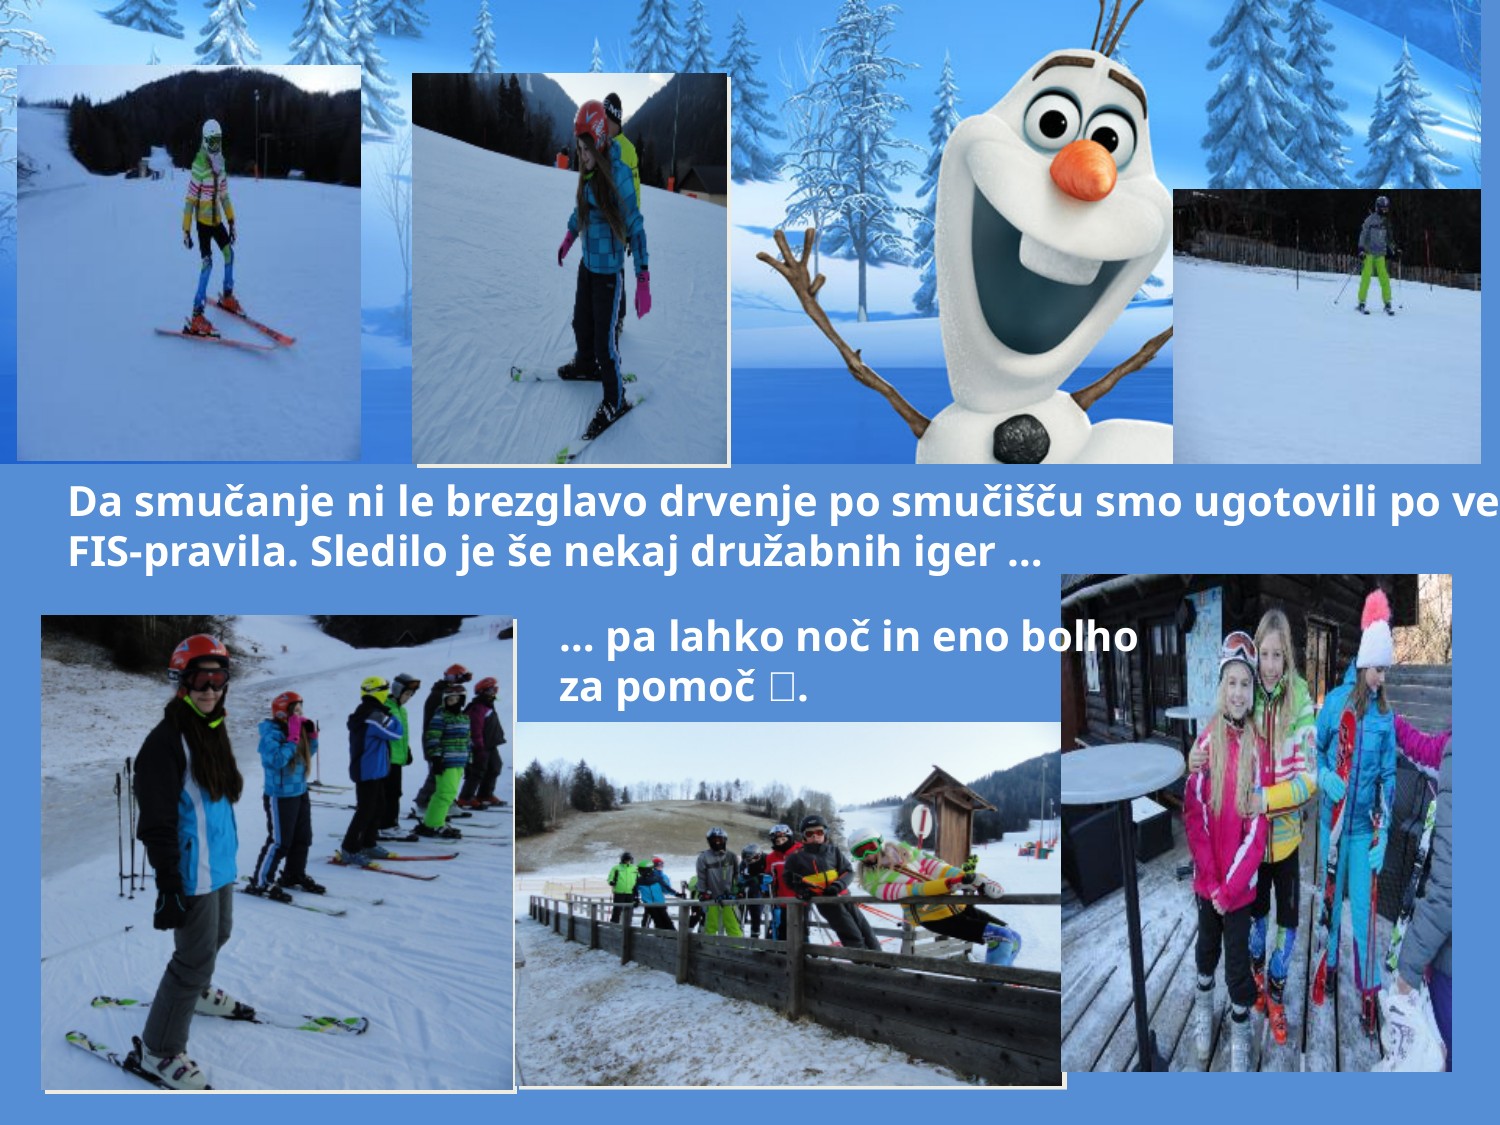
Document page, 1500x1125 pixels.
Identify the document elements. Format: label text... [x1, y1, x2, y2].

picture [515, 574, 1452, 1086]
text_box Da smučanje ni le brezglavo drvenje po smučišču smo ugotovili po večerji, ko smo spoznali FIS-pravila. Sledilo je še nekaj družabnih iger … [52, 466, 1222, 583]
text_box … pa lahko noč in eno bolho za pomoč . [544, 601, 932, 718]
picture [1061, 633, 1065, 646]
picture [41, 615, 513, 1090]
picture [0, 0, 1481, 464]
